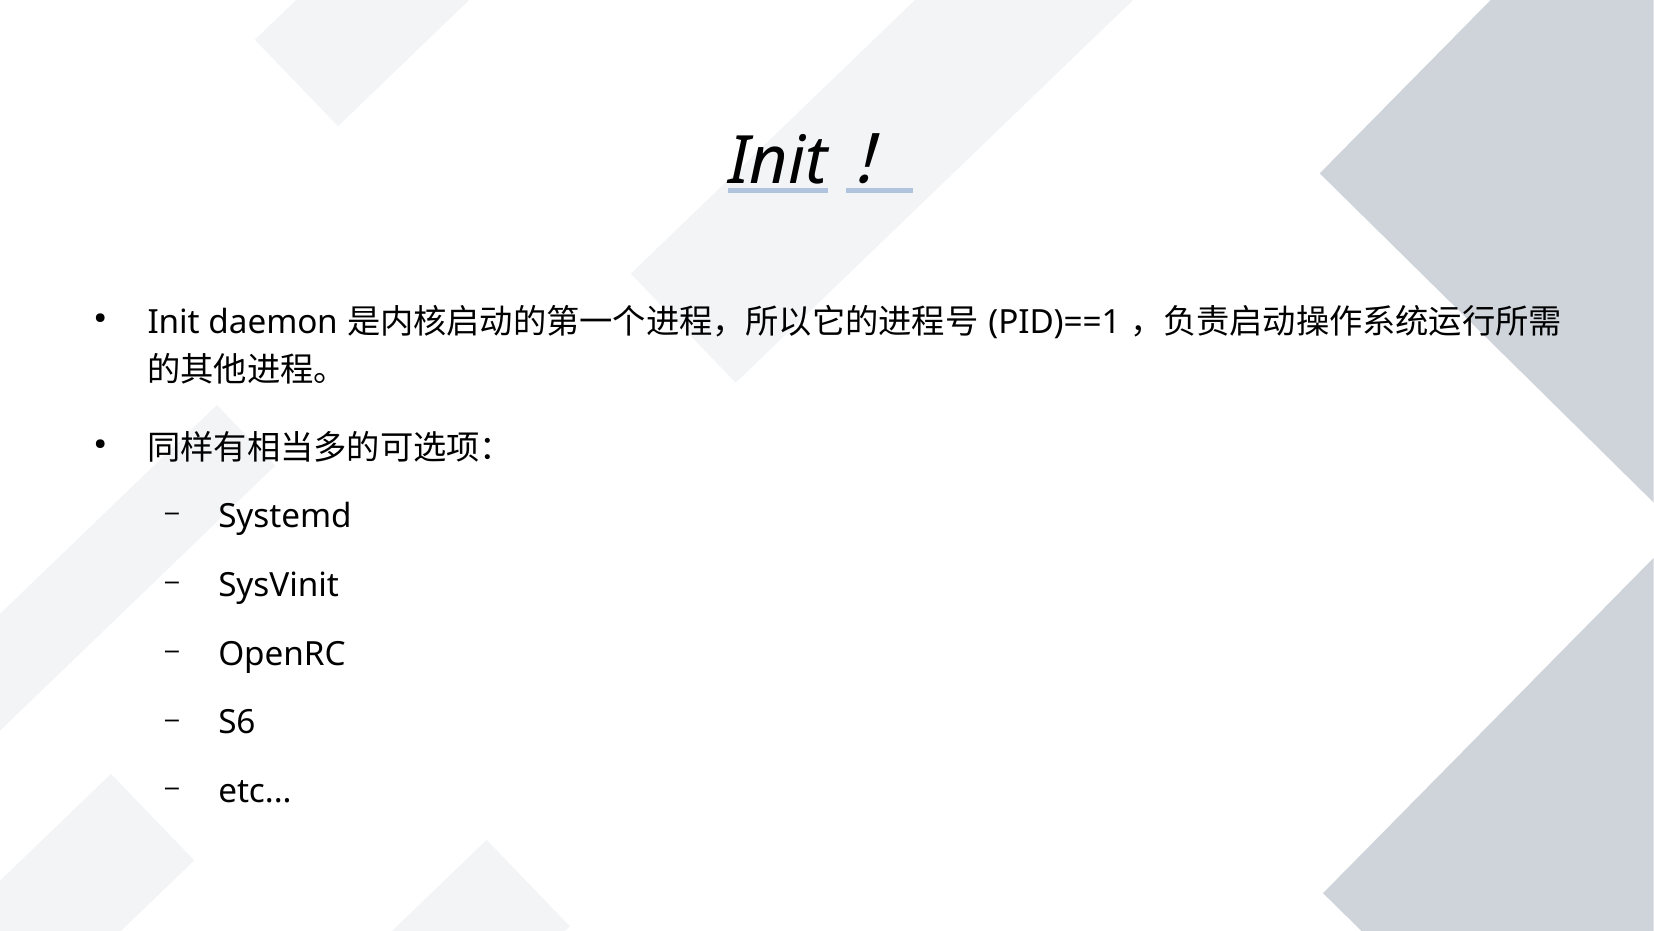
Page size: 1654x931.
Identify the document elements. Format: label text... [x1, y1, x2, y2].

title Init！ [76, 76, 1565, 232]
list Init daemon是内核启动的第一个进程，所以它的进程号(PID)==1，负责启动操作系统运行所需的其他进程。 同样有相当多的可选项： Systemd SysVinit OpenRC S6 etc... [76, 295, 1565, 835]
